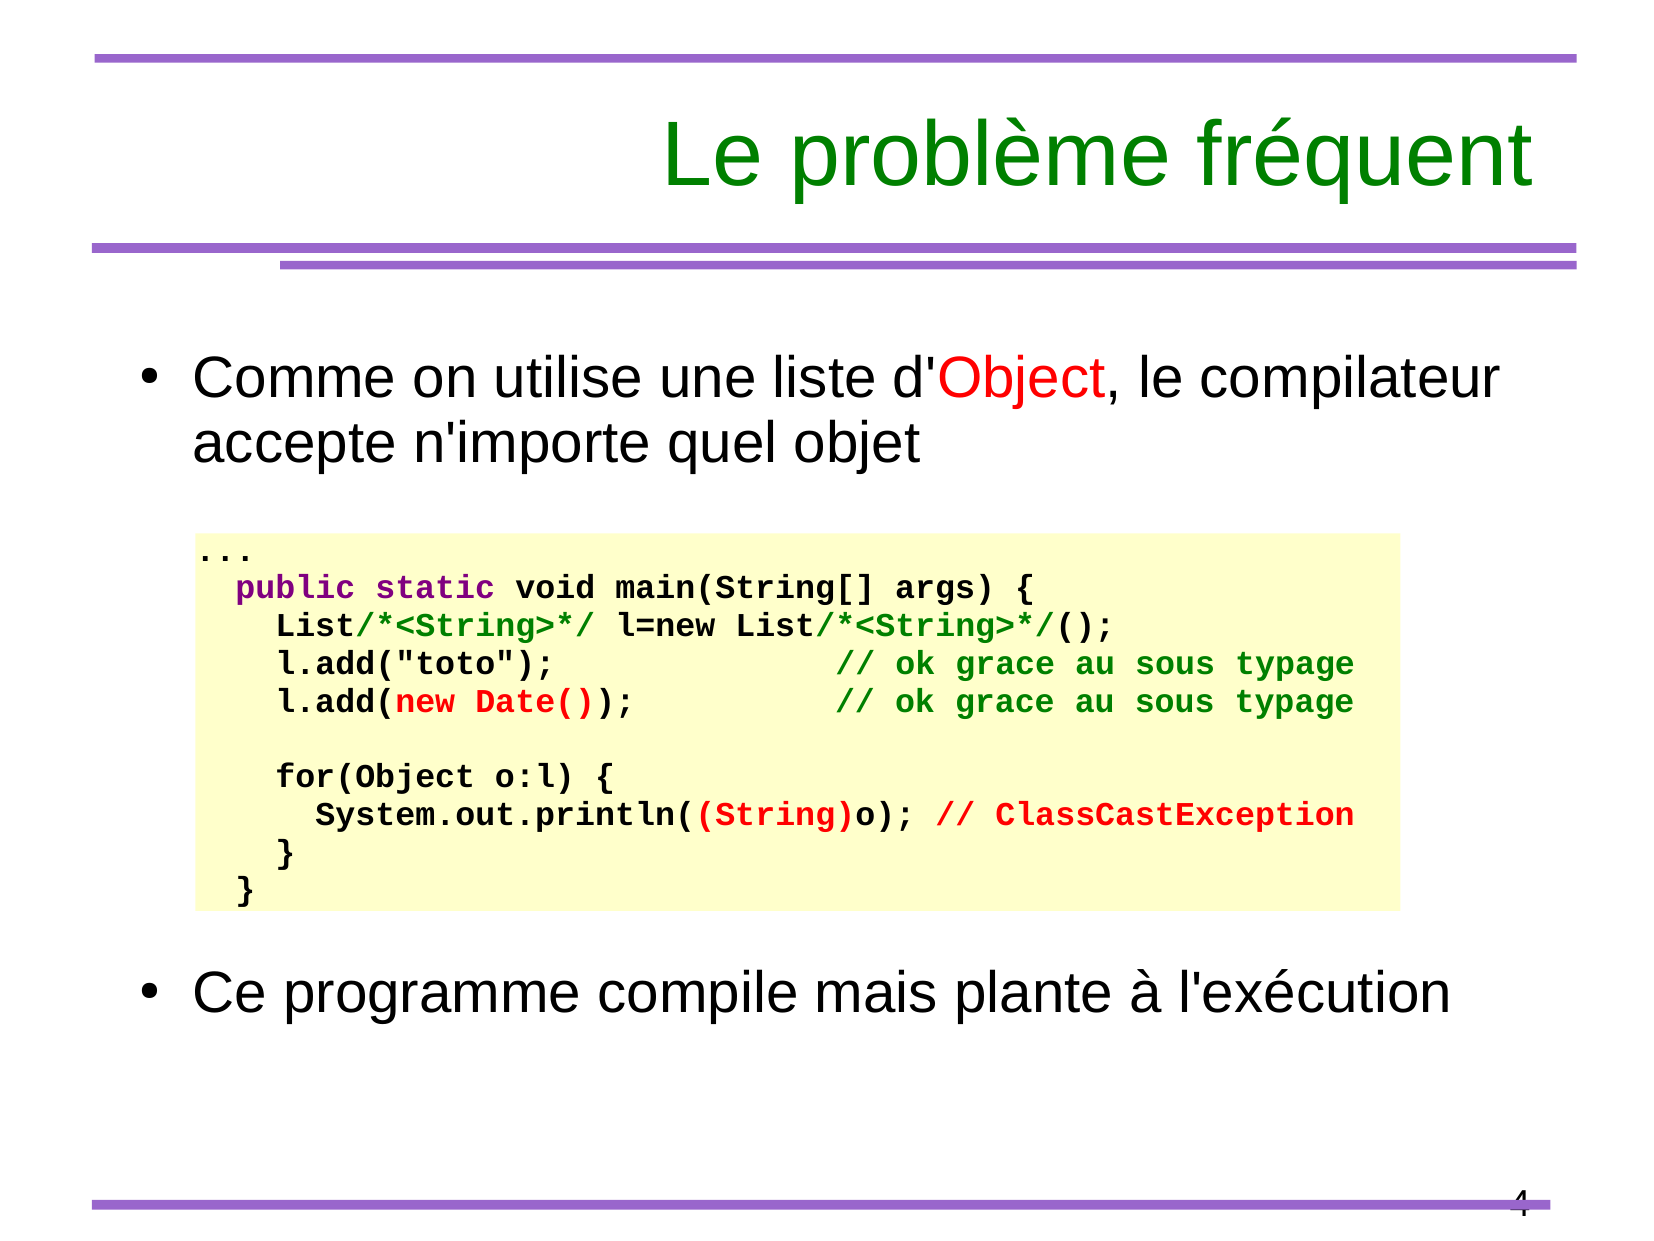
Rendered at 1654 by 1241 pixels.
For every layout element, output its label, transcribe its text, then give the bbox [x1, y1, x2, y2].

text_box ... public static void main(String[] args) { List/*<String>*/ l=new List/*<String>*/(); l.add("toto"); // ok grace au sous typage l.add(new Date()); // ok grace au sous typage for(Object o:l) { System.out.println((String)o); // ClassCastException } } [195, 533, 1401, 911]
list Comme on utilise une liste d'Object, le compilateur accepte n'importe quel objet Ce programme compile mais plante à l'exécution [121, 344, 1534, 1127]
title Le problème fréquent [121, 49, 1534, 257]
